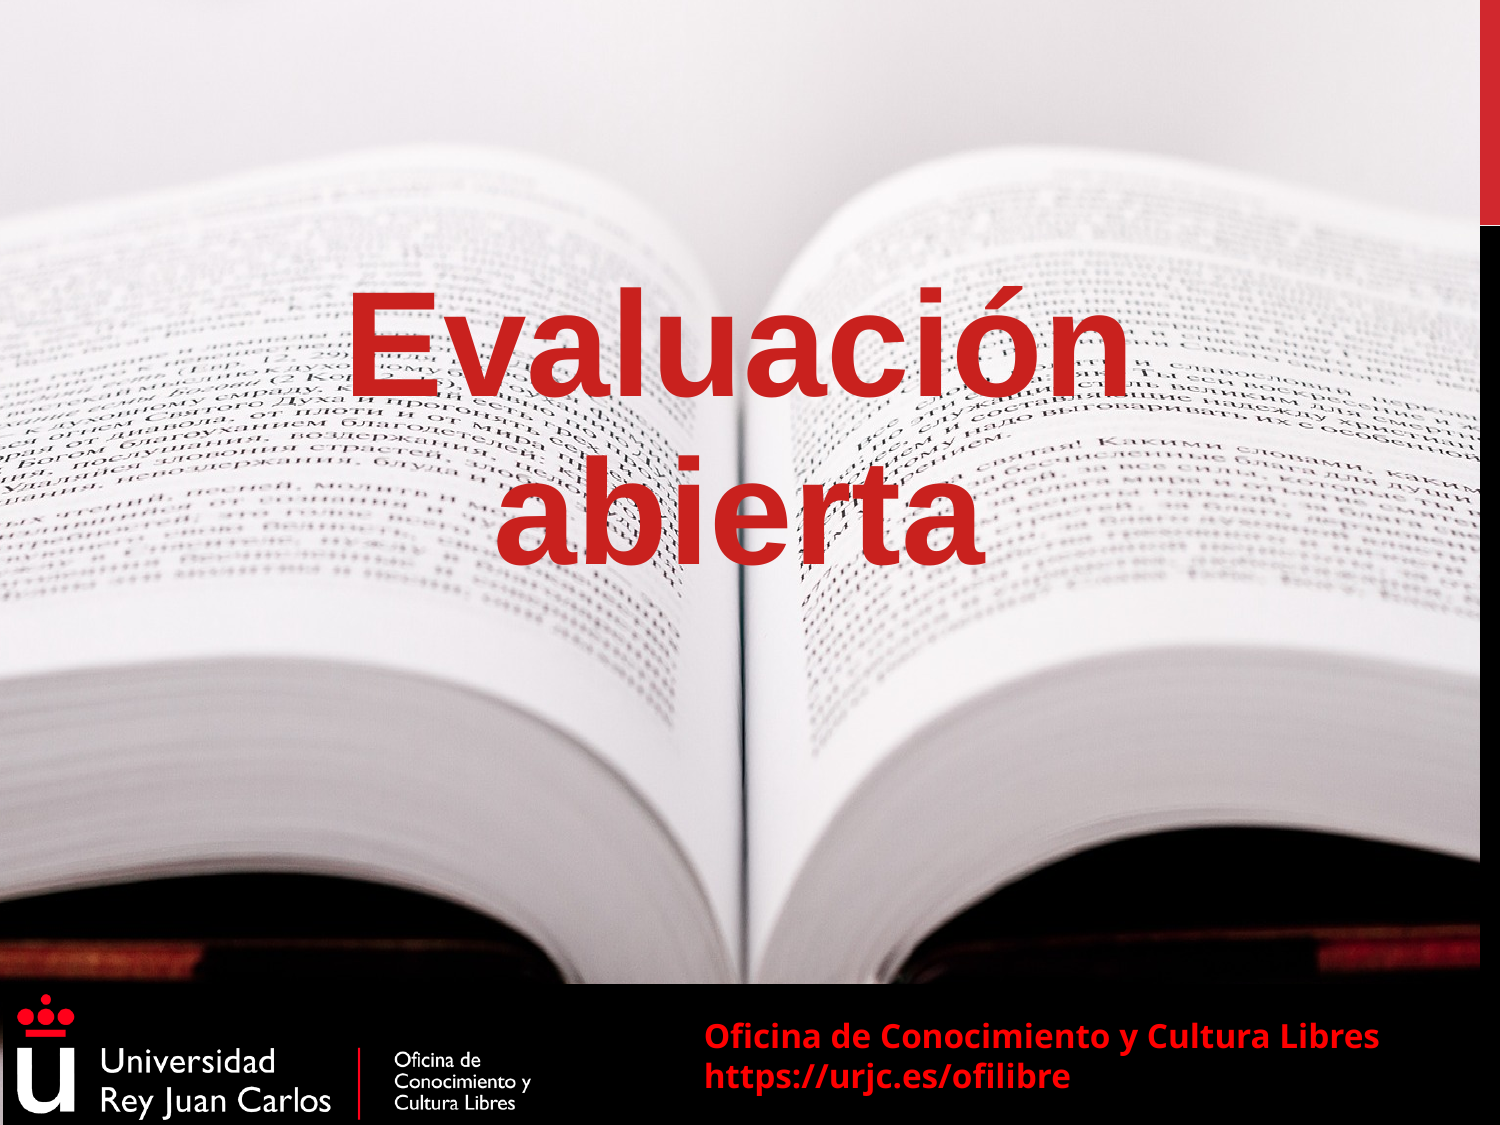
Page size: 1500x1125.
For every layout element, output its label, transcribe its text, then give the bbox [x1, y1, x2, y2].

picture [17, 994, 531, 1120]
title [75, 285, 1425, 661]
picture [0, 0, 1500, 1125]
text_box Evaluación abierta [109, 253, 1370, 604]
